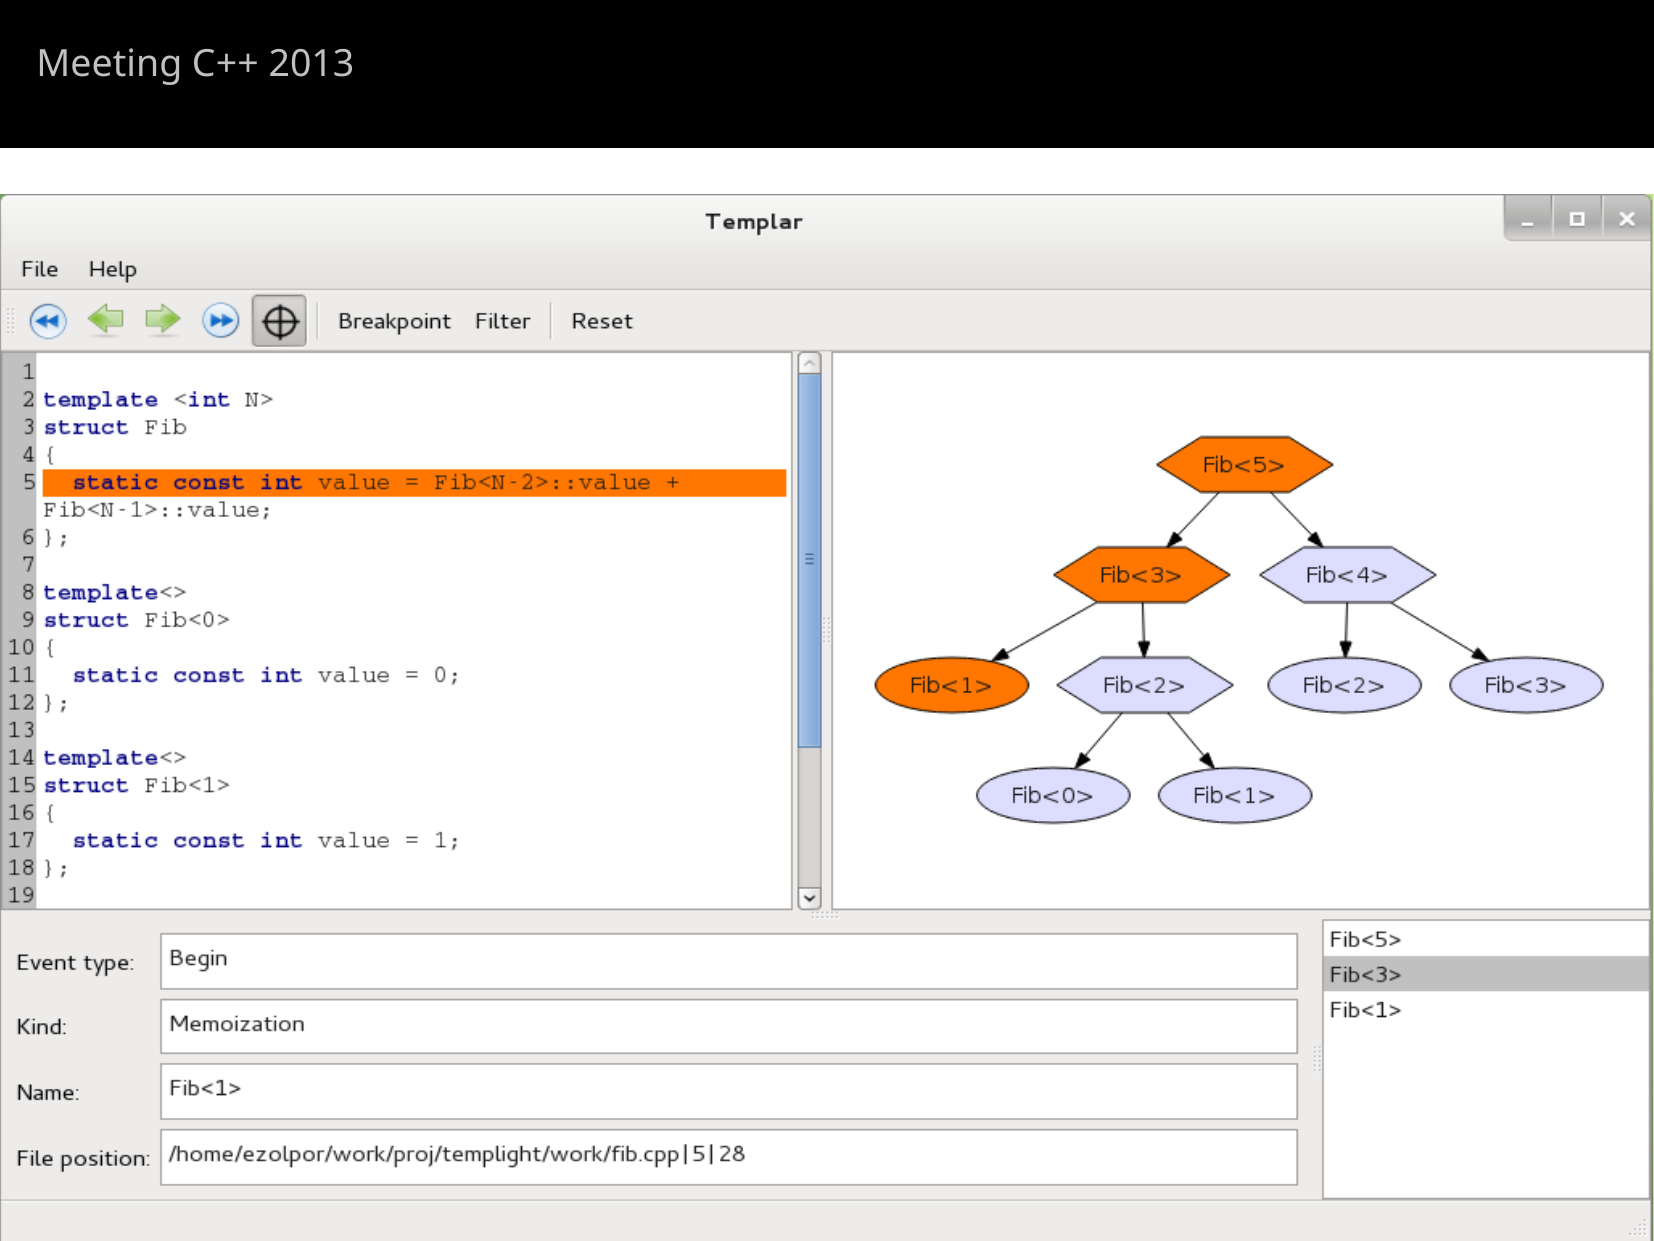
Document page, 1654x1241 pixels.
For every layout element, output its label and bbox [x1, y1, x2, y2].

picture [0, 194, 1654, 1241]
